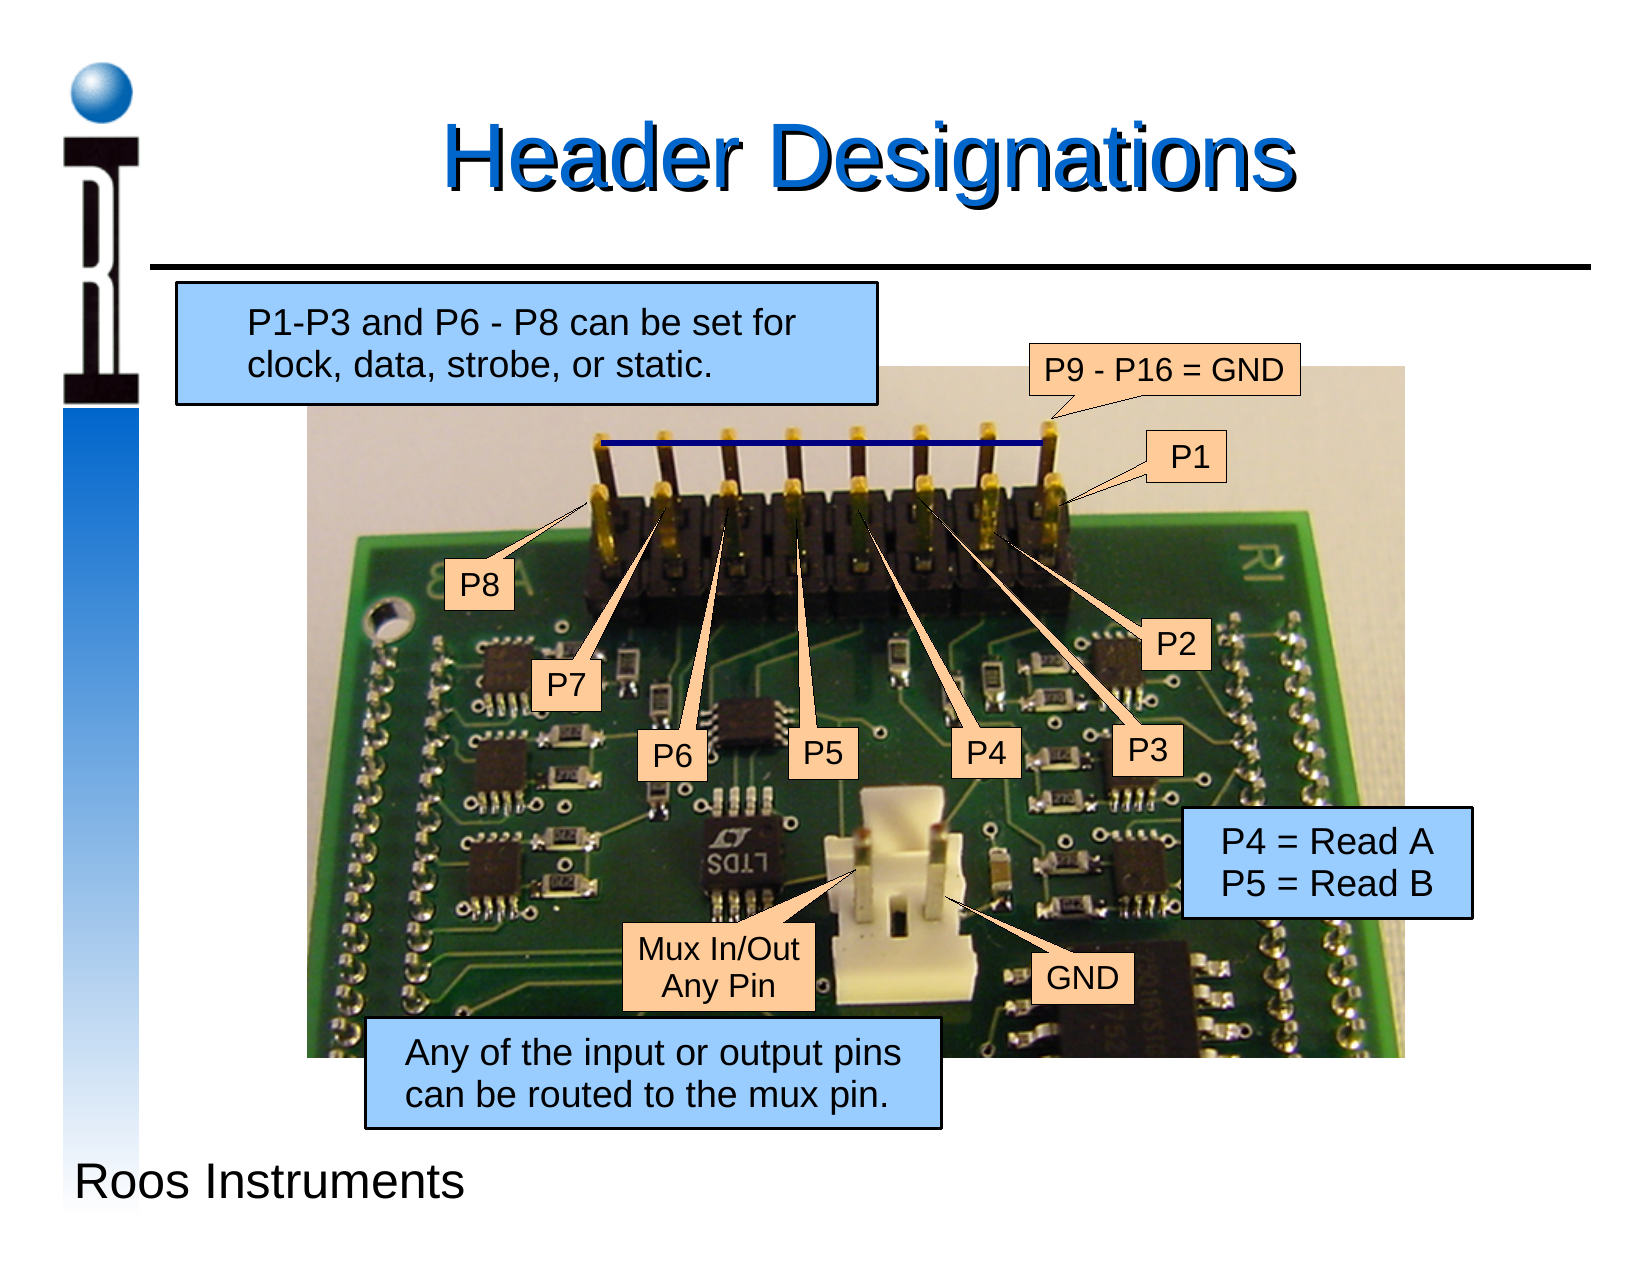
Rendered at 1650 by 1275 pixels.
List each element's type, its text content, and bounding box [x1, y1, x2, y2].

text_box P2 [994, 532, 1212, 671]
text_box P4 [858, 510, 1022, 779]
text_box Mux In/Out Any Pin [622, 869, 856, 1012]
text_box P6 [637, 508, 729, 782]
text_box P1 [1059, 430, 1227, 506]
text_box P9 - P16 = GND [1029, 343, 1301, 419]
text_box P7 [531, 508, 666, 712]
text_box GND [945, 896, 1135, 1005]
text_box P8 [444, 502, 587, 611]
text_box P3 [918, 497, 1184, 777]
picture [59, 59, 144, 411]
title Header Designations [147, 66, 1591, 245]
text_box P5 [788, 519, 859, 780]
text_box P1-P3 and P6 - P8 can be set for clock, data, strobe, or static. [176, 282, 878, 405]
text_box Any of the input or output pins can be routed to the mux pin. [365, 1017, 942, 1129]
text_box P4 = Read A P5 = Read B [1182, 807, 1473, 919]
picture [307, 366, 1405, 1058]
